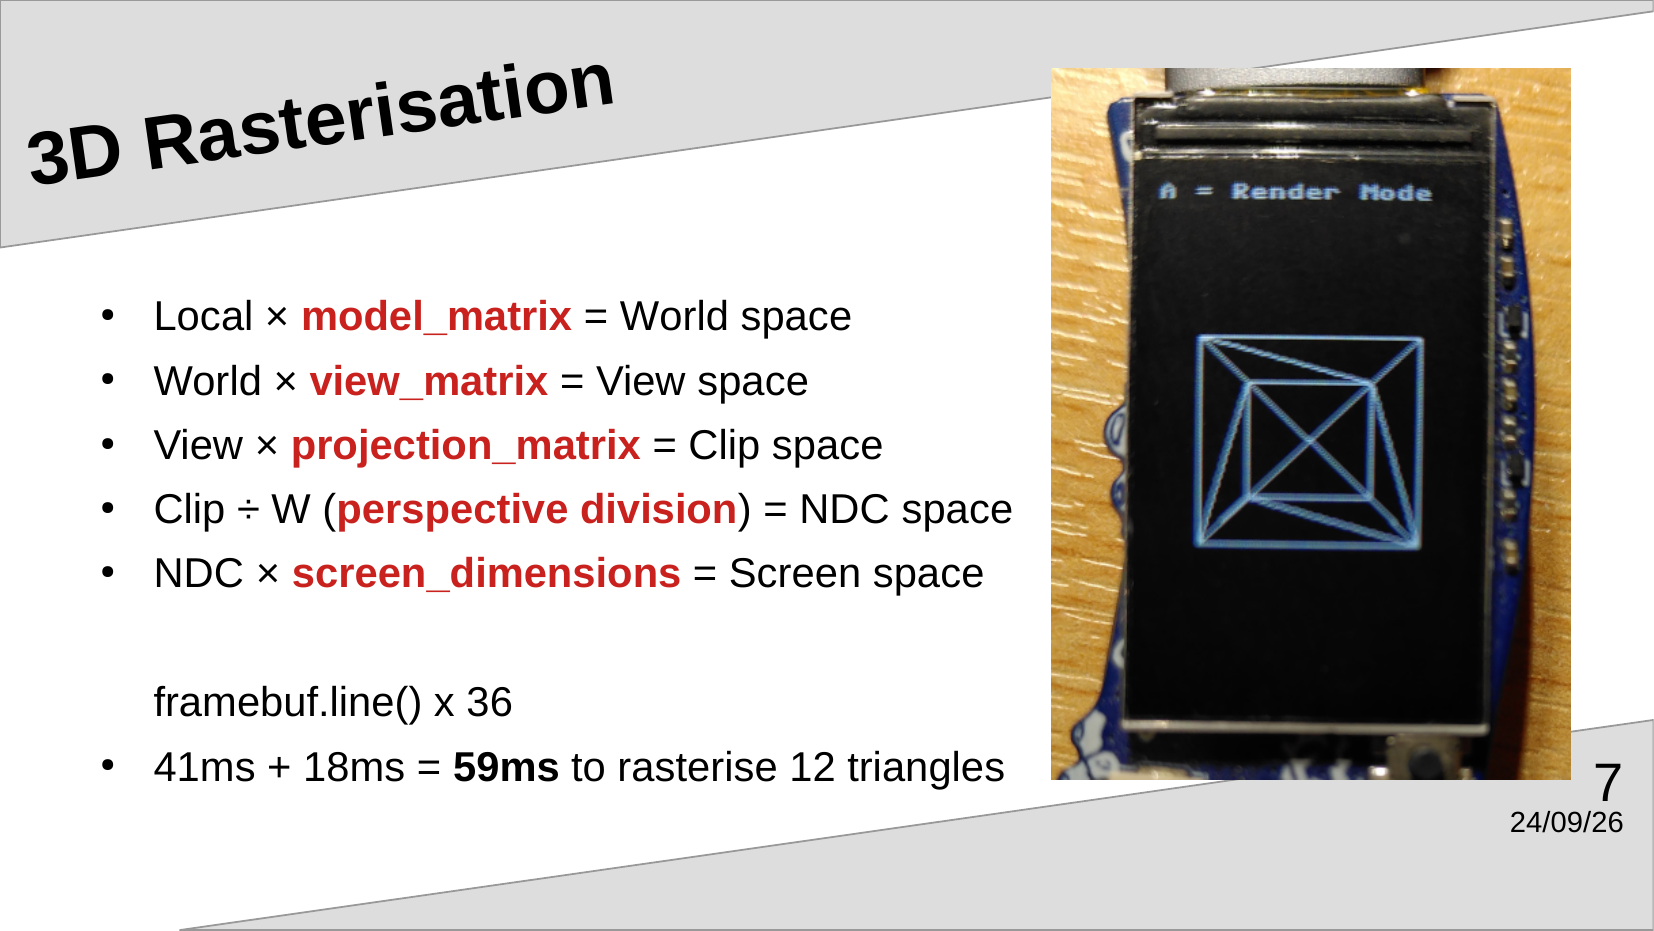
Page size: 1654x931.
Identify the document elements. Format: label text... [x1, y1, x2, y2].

picture [1051, 68, 1571, 780]
list Local × model_matrix = World space World × view_matrix = View space View × projection_matrix = Clip space Clip ÷ W (perspective division) = NDC space NDC × screen_dimensions = Screen space framebuf.line() x 36 41ms + 18ms = 59ms to rasterise 12 triangles [82, 292, 1538, 833]
title 3D Rasterisation [16, 0, 1501, 239]
